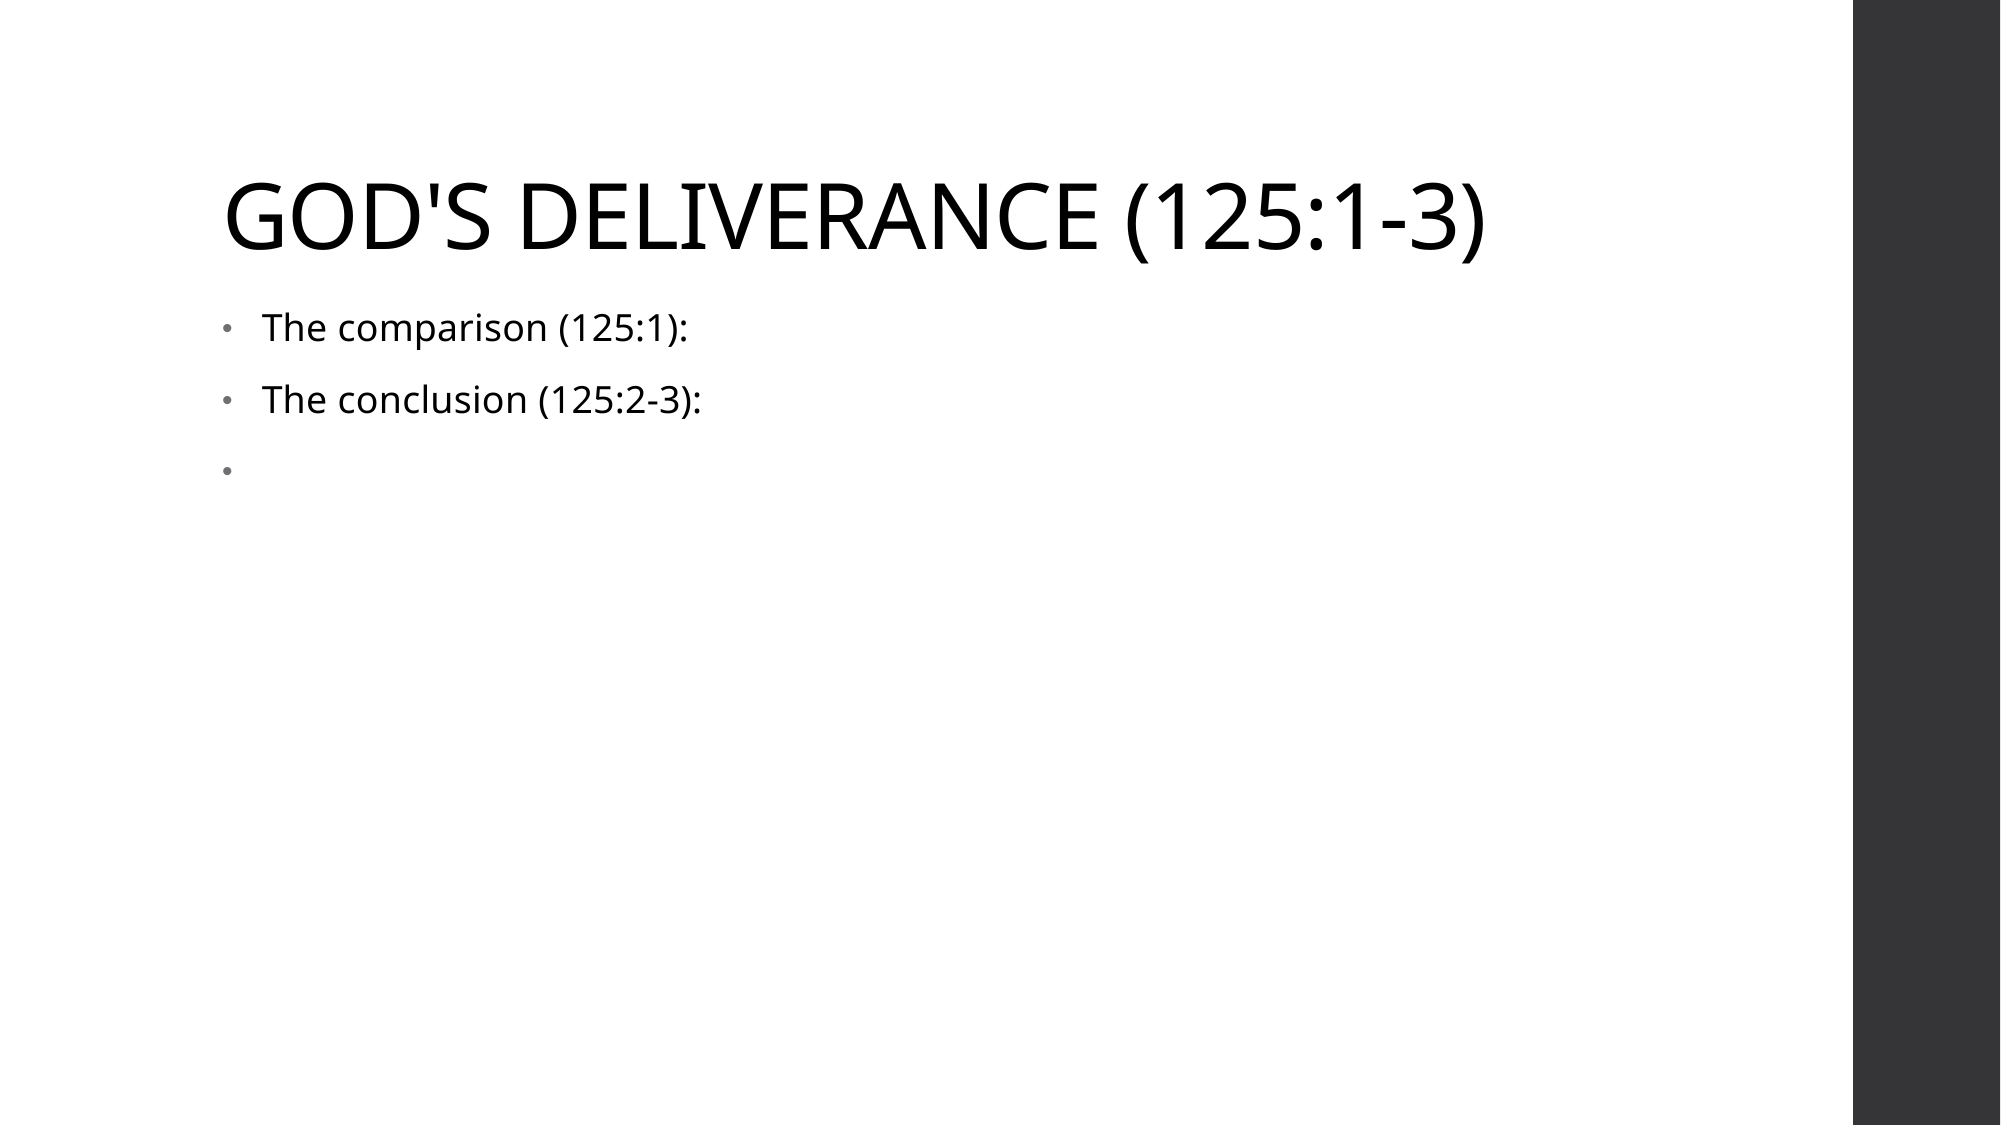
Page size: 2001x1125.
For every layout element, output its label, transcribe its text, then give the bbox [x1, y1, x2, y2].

list The comparison (125:1): The conclusion (125:2-3): [206, 299, 1617, 1014]
title GOD'S DELIVERANCE (125:1-3) [206, 60, 1797, 278]
